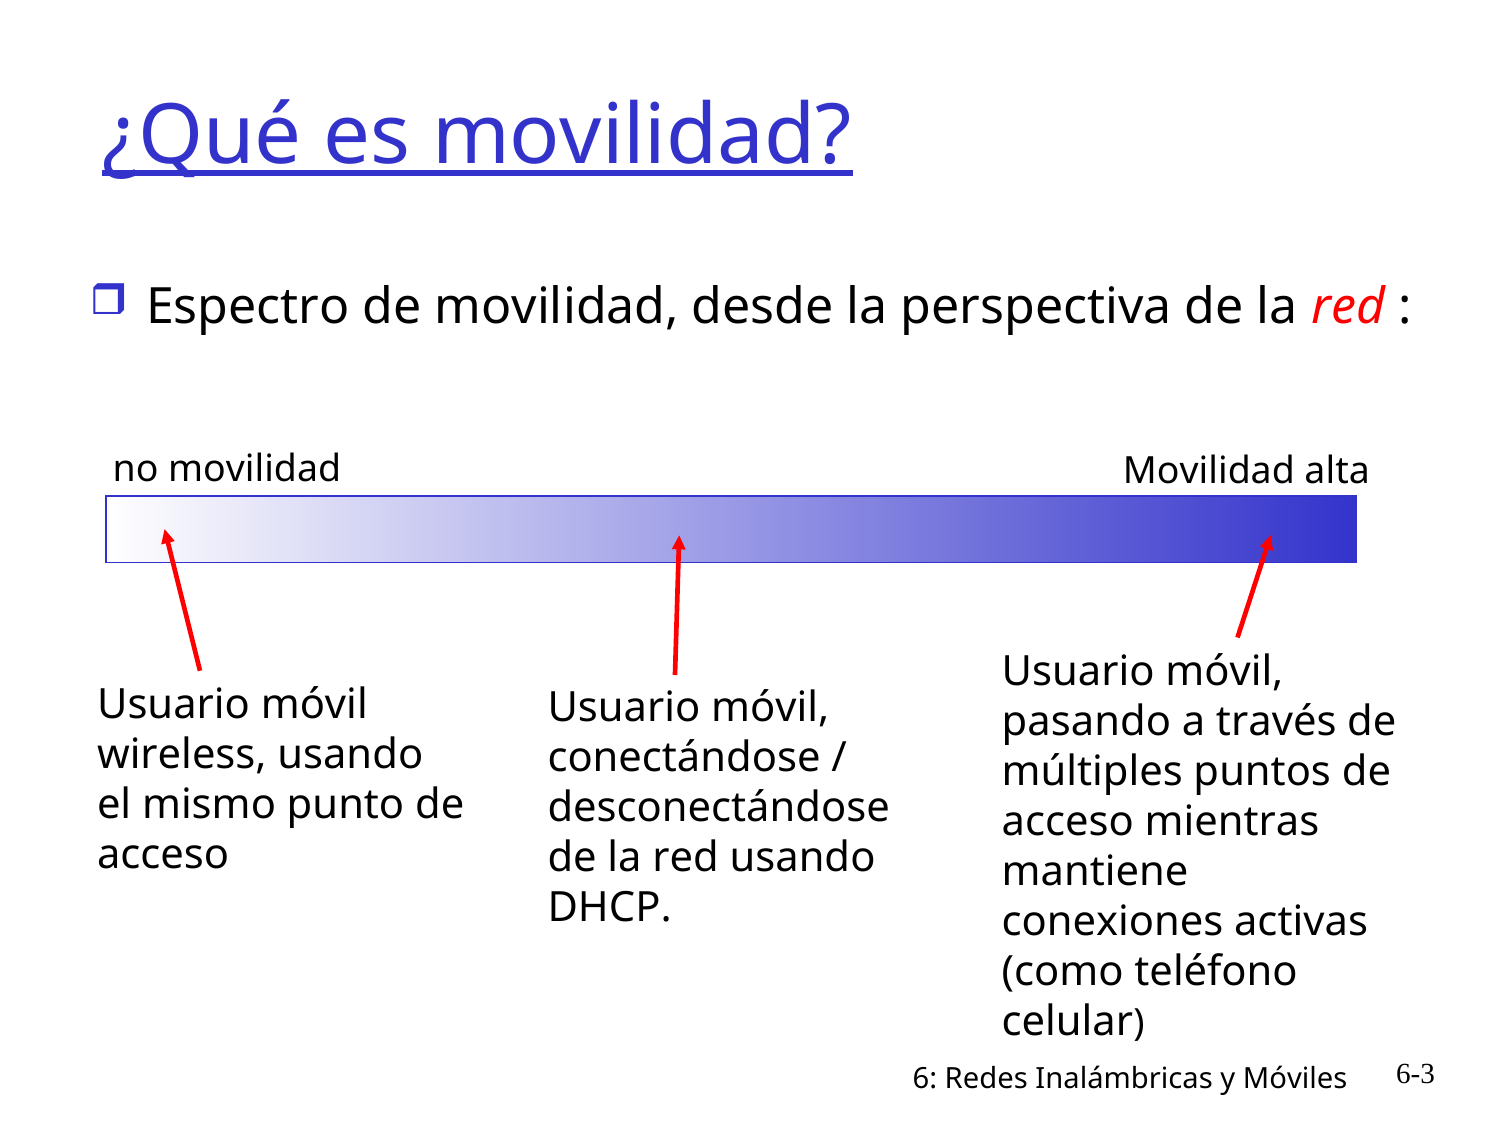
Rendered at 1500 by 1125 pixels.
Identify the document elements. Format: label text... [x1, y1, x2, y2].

text_box Usuario móvil, pasando a través de múltiples puntos de acceso mientras mantiene conexiones activas (como teléfono celular) [986, 635, 1429, 1052]
text_box no movilidad [97, 435, 357, 497]
text_box Usuario móvil, conectándose / desconectándose de la red usando DHCP. [532, 671, 932, 938]
list Espectro de movilidad, desde la perspectiva de la red : [75, 262, 1434, 395]
text_box [106, 495, 1357, 563]
text_box Movilidad alta [1108, 437, 1385, 499]
text_box Usuario móvil wireless, usando el mismo punto de acceso [82, 669, 480, 886]
title ¿Qué es movilidad? [87, 37, 1363, 225]
